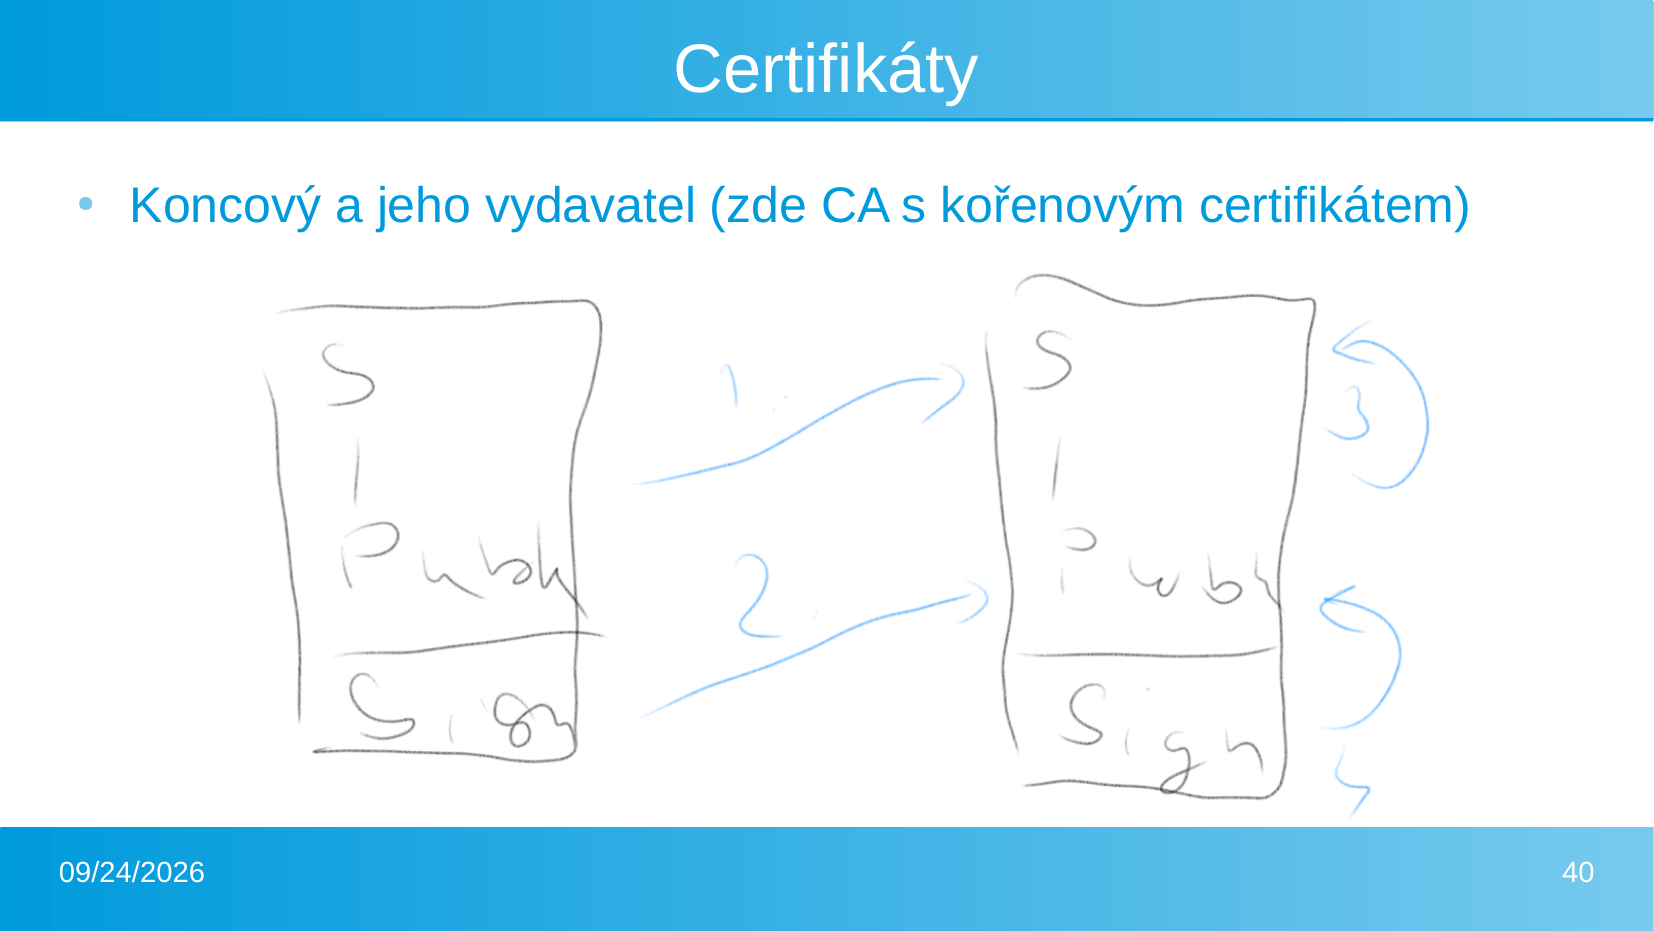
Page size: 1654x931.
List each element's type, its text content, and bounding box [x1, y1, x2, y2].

title Certifikáty [59, 29, 1595, 108]
picture [225, 260, 1459, 826]
list Koncový a jeho vydavatel (zde CA s kořenovým certifikátem) [59, 177, 1595, 768]
